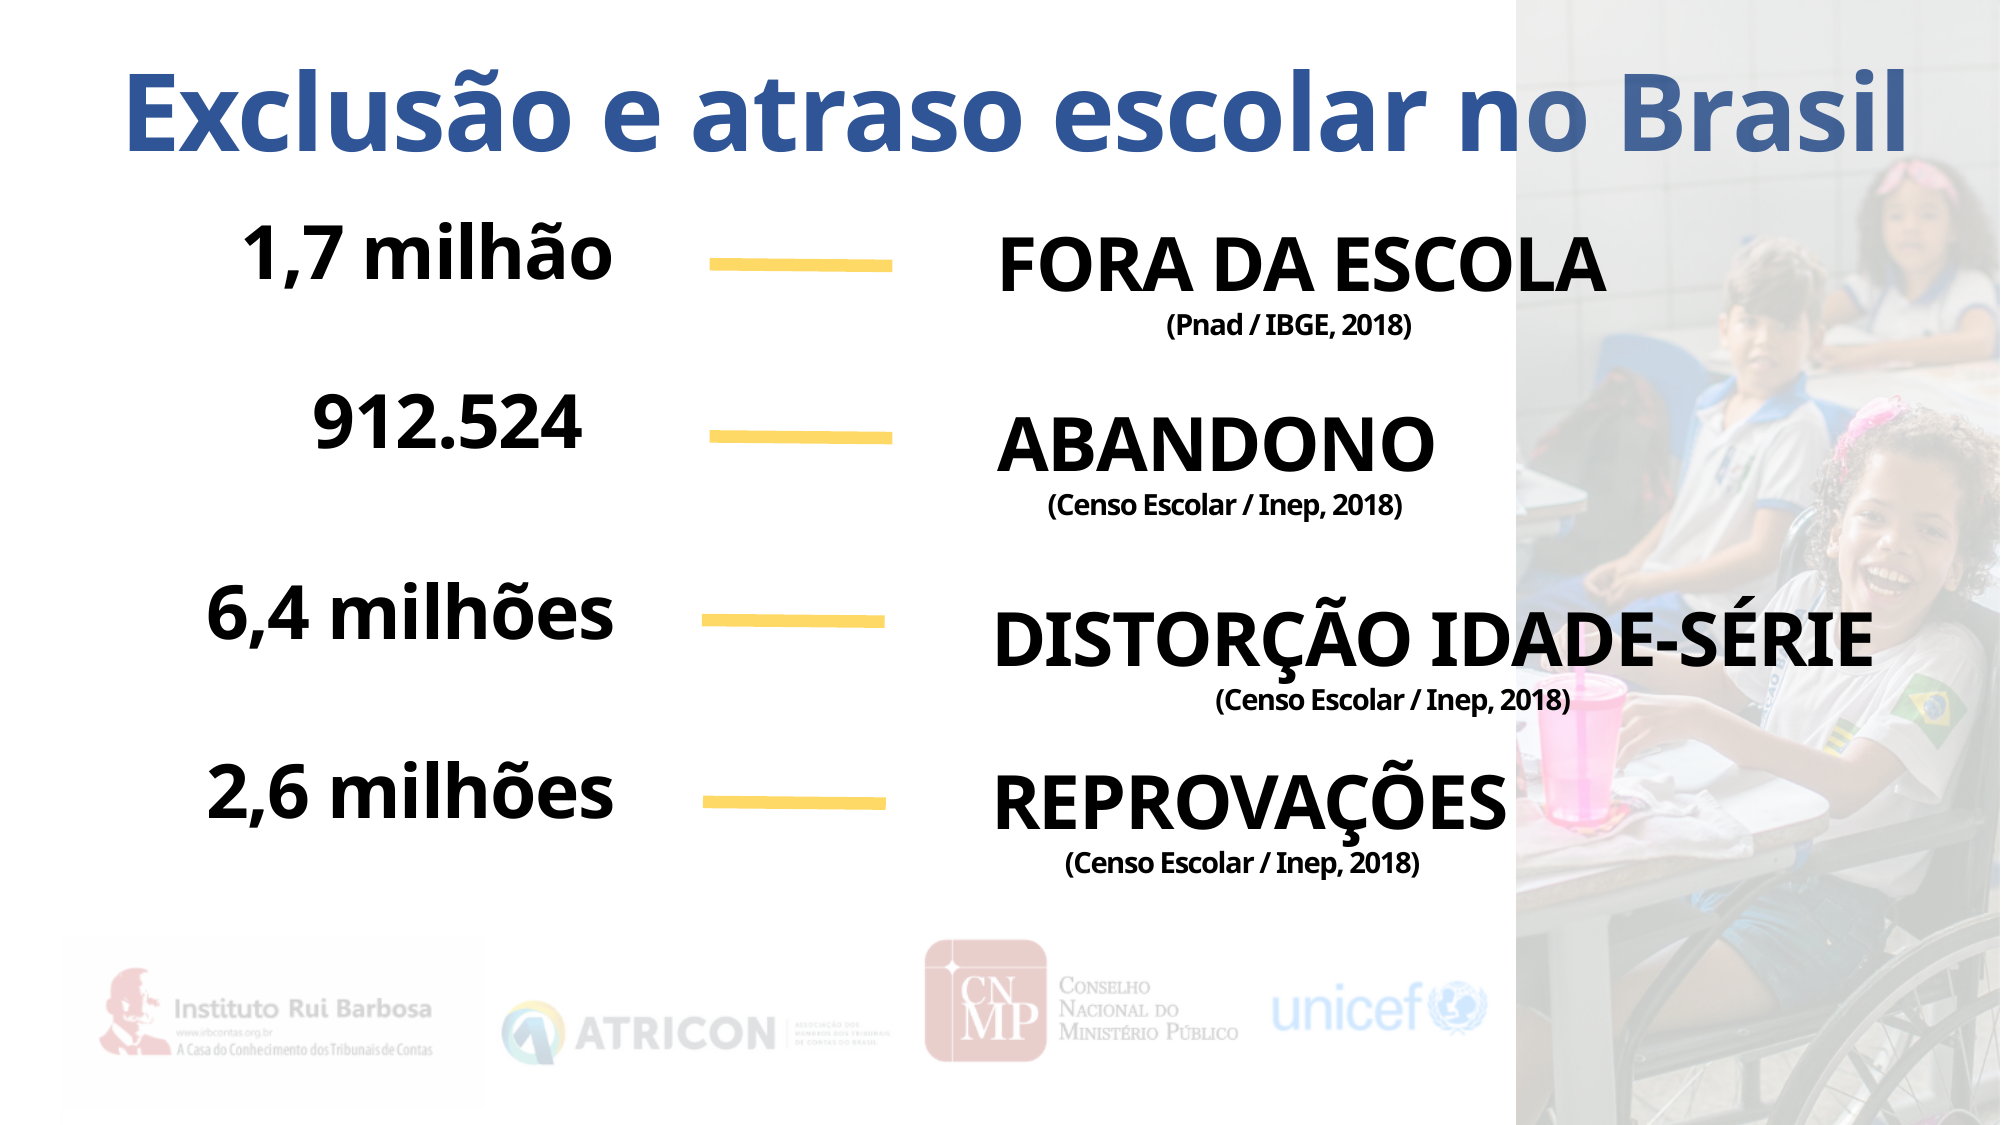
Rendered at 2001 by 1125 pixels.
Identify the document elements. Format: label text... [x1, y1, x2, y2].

text_box REPROVAÇÕES (Censo Escolar / Inep, 2018) [976, 746, 1520, 990]
text_box DISTORÇÃO IDADE-SÉRIE (Censo Escolar / Inep, 2018) [976, 583, 2000, 726]
picture [61, 726, 2000, 1125]
text_box 2,6 milhões [191, 735, 613, 842]
text_box 912.524 [297, 365, 601, 472]
text_box 1,7 milhão [225, 197, 615, 304]
picture [1516, 0, 2000, 583]
text_box ABANDONO (Censo Escolar / Inep, 2018) [982, 388, 1449, 632]
title Exclusão e atraso escolar no Brasil [102, 27, 1516, 181]
text_box 6,4 milhões [191, 556, 613, 663]
text_box FORA DA ESCOLA (Pnad / IBGE, 2018) [981, 209, 1640, 351]
